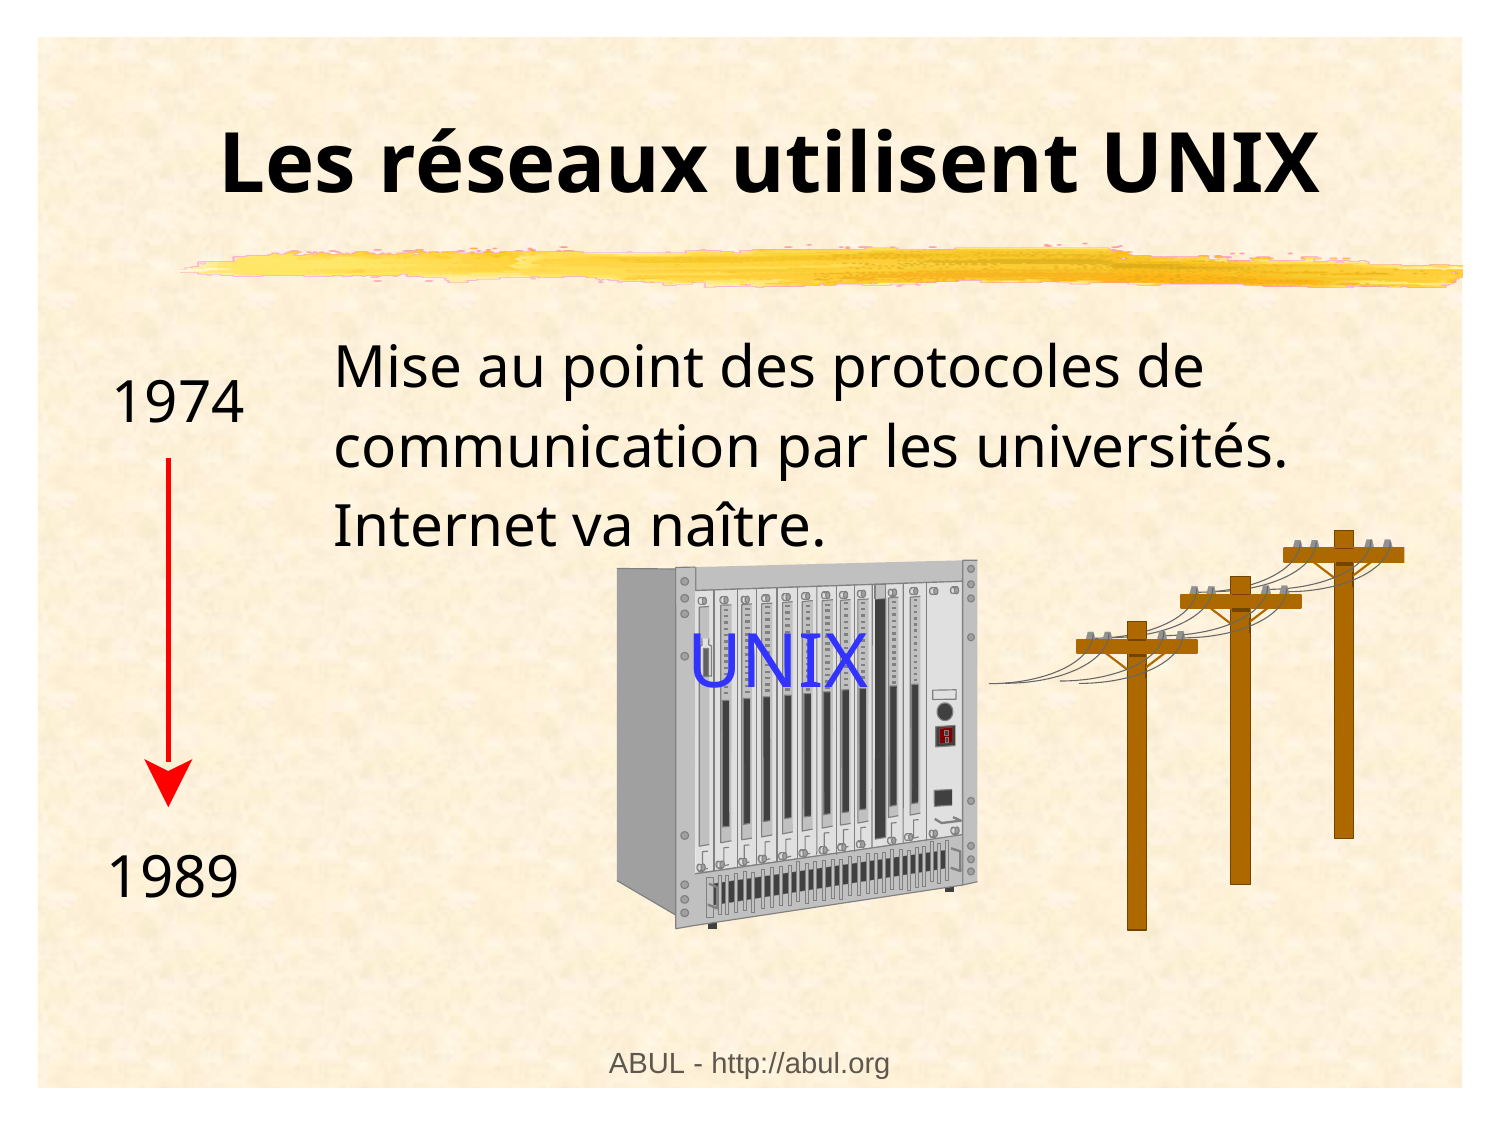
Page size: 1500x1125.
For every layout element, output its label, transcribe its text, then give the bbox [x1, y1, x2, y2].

text_box UNIX [672, 599, 893, 702]
picture [37, 37, 1463, 1088]
text_box 1989 [92, 828, 270, 911]
title Les réseaux utilisent UNIX [203, 72, 1463, 248]
text_box 1974 [97, 352, 271, 436]
text_box Mise au point des protocoles de communication par les universités. Internet va naître. [319, 318, 1408, 544]
